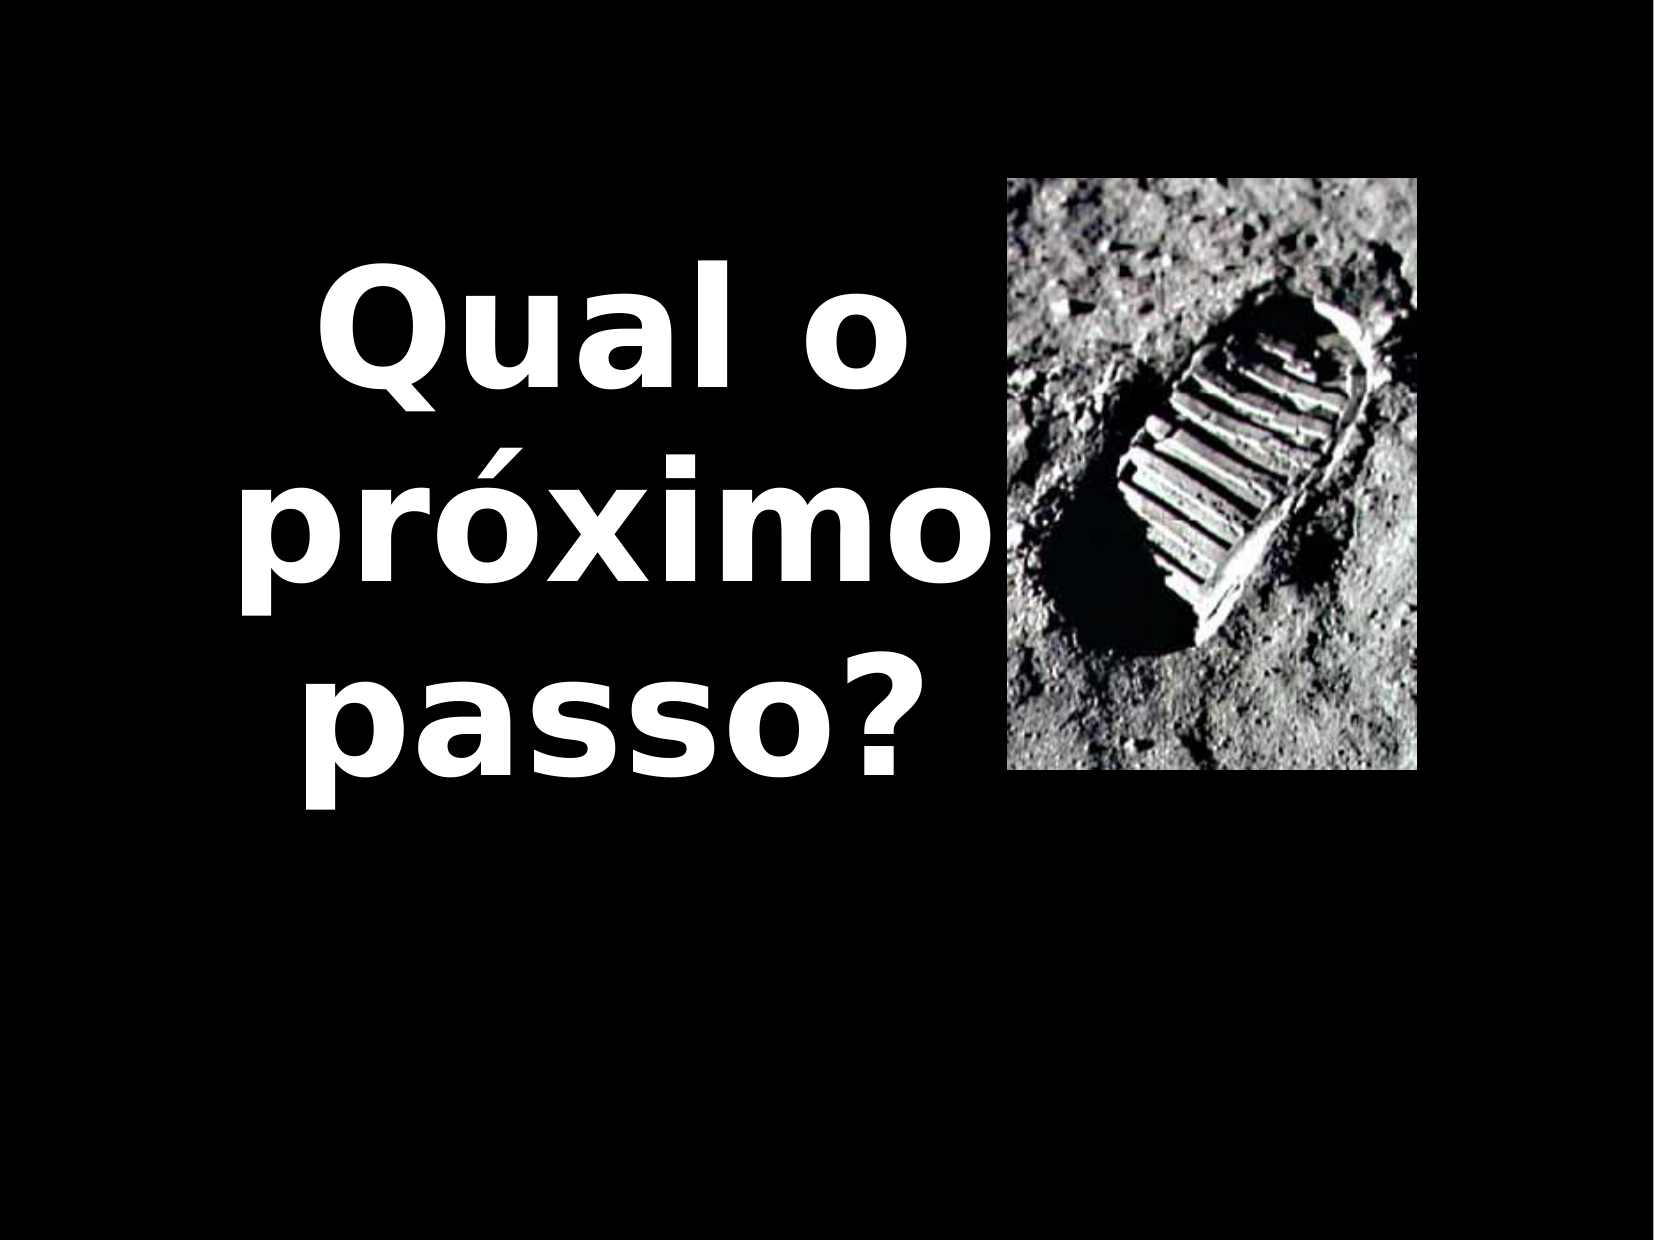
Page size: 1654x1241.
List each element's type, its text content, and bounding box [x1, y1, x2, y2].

title Qual o próximo passo? [225, 167, 1002, 881]
picture [1007, 178, 1417, 770]
